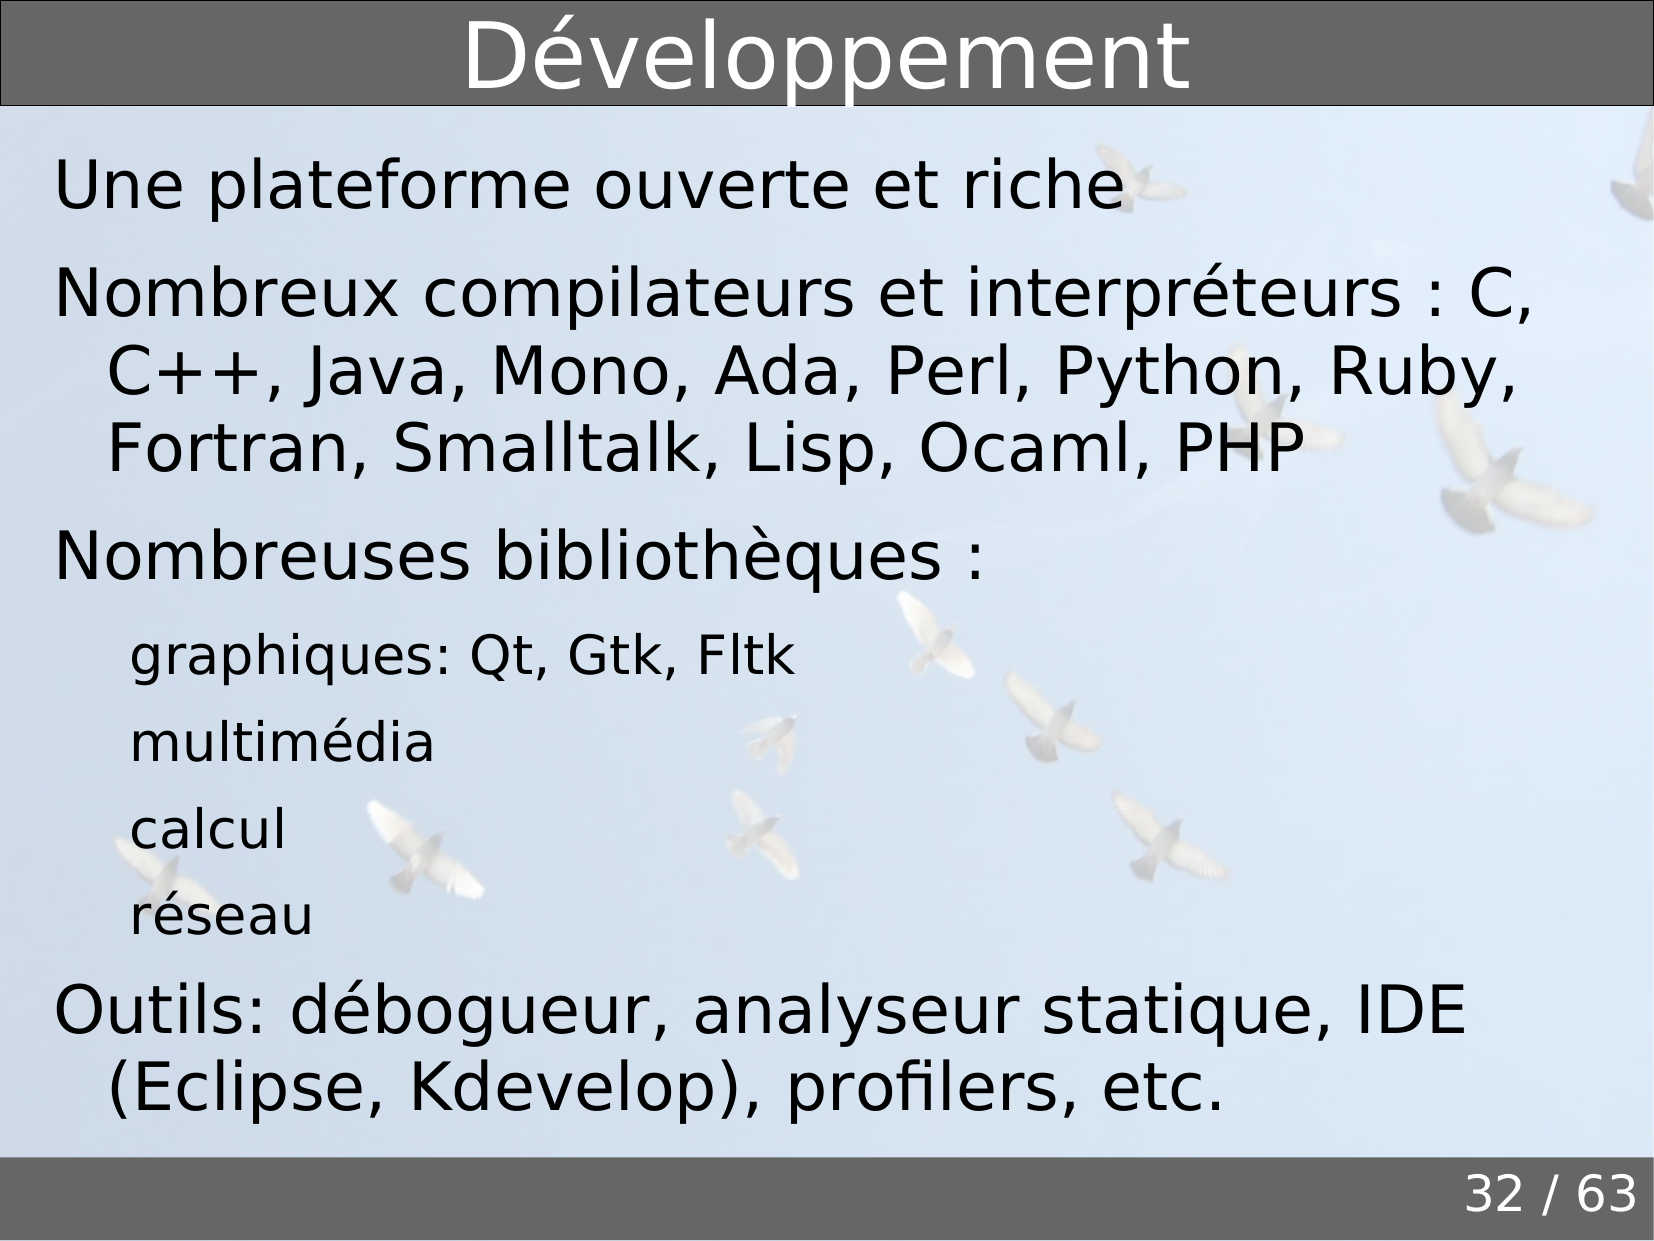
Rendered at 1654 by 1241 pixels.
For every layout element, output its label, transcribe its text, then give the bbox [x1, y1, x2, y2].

title Développement [0, 2, 1654, 110]
list Une plateforme ouverte et riche Nombreux compilateurs et interpréteurs : C, C++, Java, Mono, Ada, Perl, Python, Ruby, Fortran, Smalltalk, Lisp, Ocaml, PHP Nombreuses bibliothèques : graphiques: Qt, Gtk, Fltk multimédia calcul réseau Outils: débogueur, analyseur statique, IDE (Eclipse, Kdevelop), profilers, etc. [35, 147, 1588, 1127]
